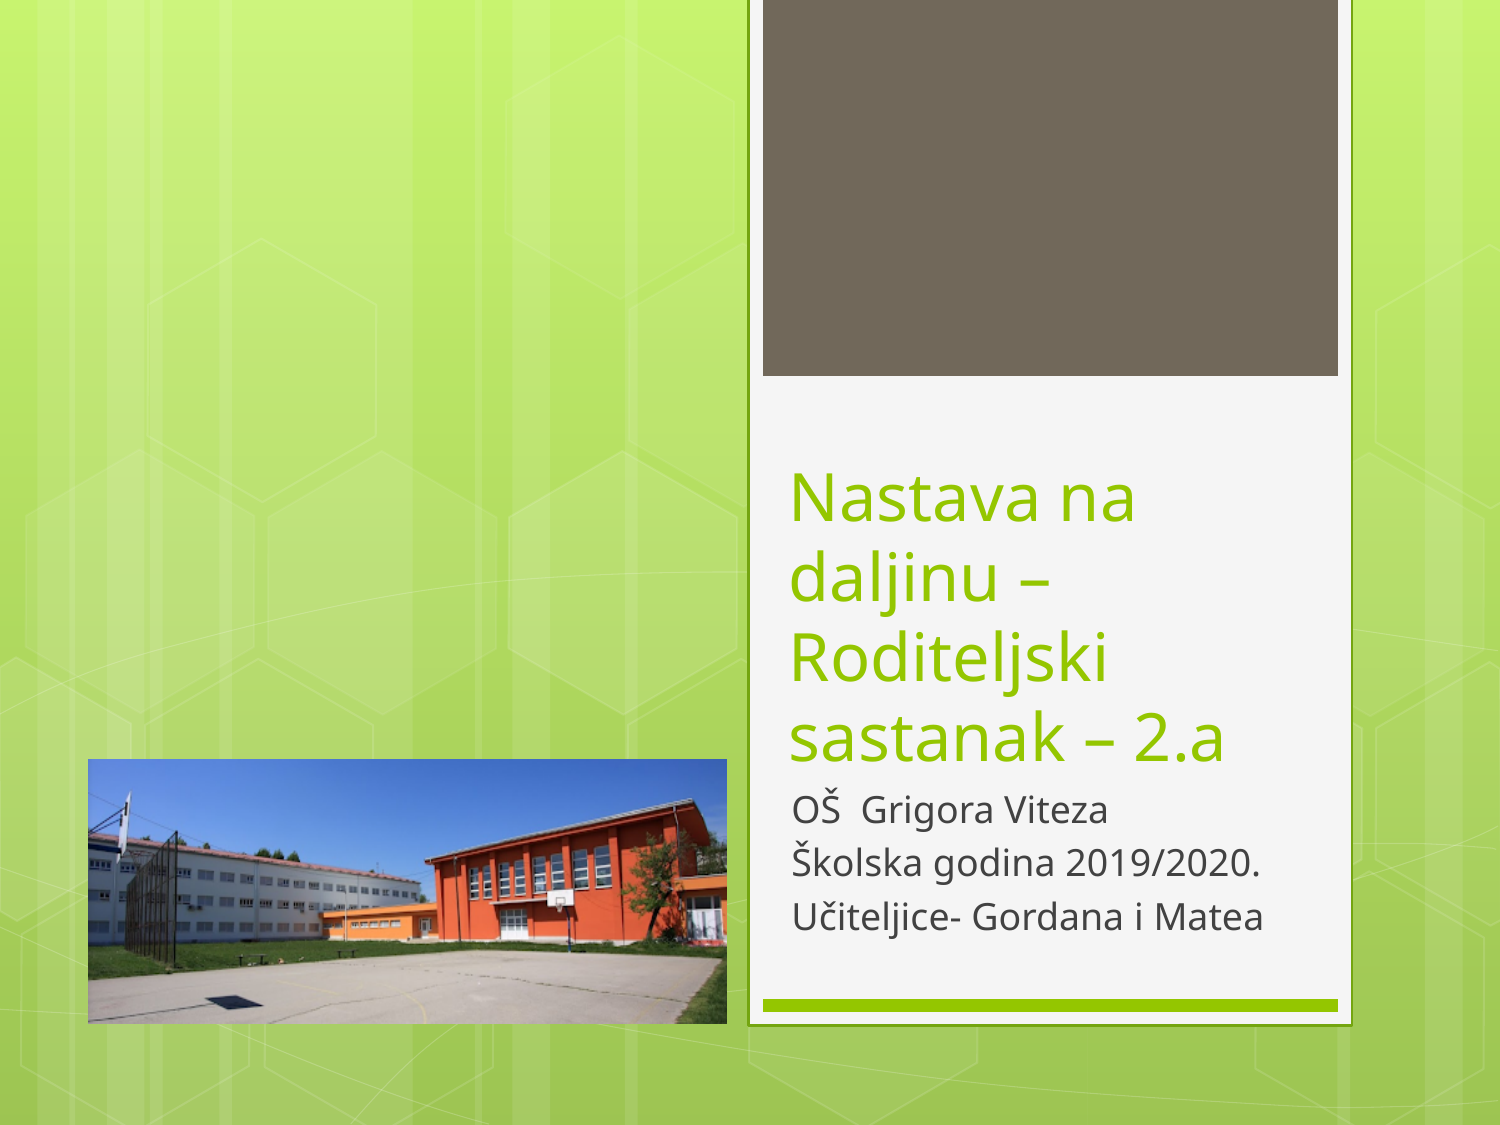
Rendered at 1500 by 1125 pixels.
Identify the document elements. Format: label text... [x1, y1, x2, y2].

title Nastava na daljinu – Roditeljski sastanak – 2.a [773, 447, 1318, 727]
subtitle OŠ Grigora Viteza Školska godina 2019/2020. Učiteljice- Gordana i Matea [776, 725, 1320, 933]
picture [88, 759, 727, 1025]
